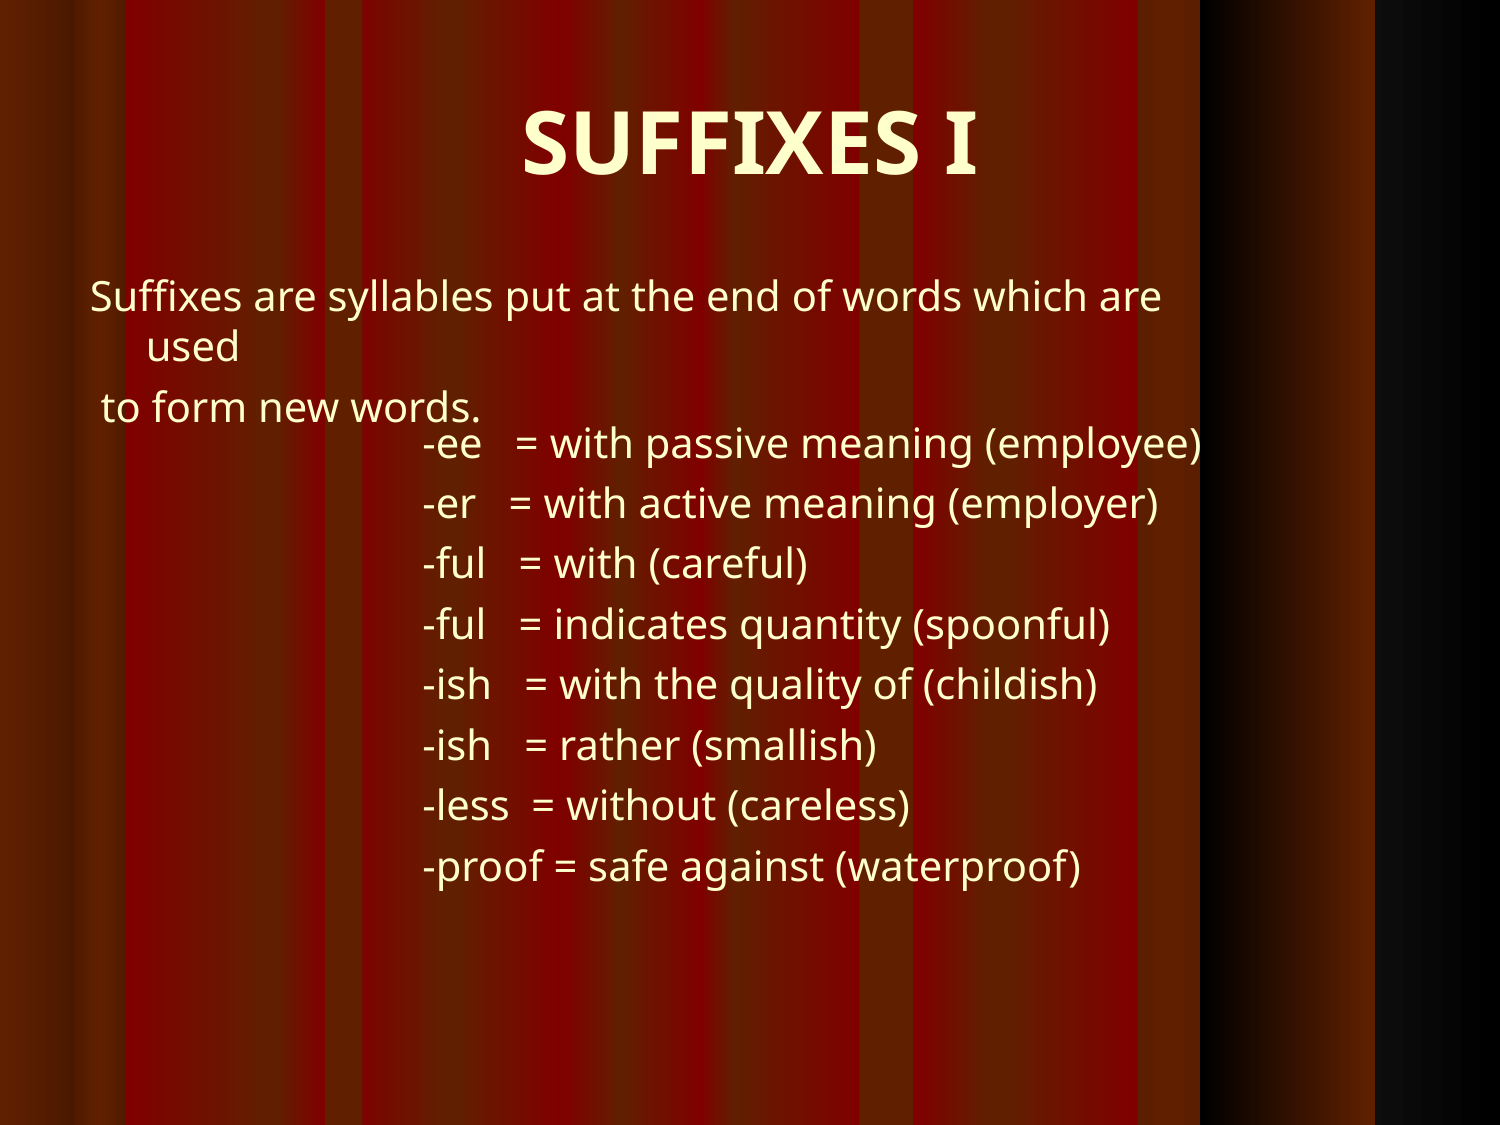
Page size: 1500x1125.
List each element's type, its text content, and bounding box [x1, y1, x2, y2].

list Suffixes are syllables put at the end of words which are used to form new words. [75, 262, 1269, 916]
title SUFFIXES I [75, 37, 1425, 241]
text_box -ee = with passive meaning (employee)‏ -er = with active meaning (employer)‏ -ful = with (careful)‏ -ful = indicates quantity (spoonful)‏ -ish = with the quality of (childish)‏ -ish = rather (smallish)‏ -less = without (careless)‏ -proof = safe against (waterproof)‏ [407, 408, 1353, 941]
